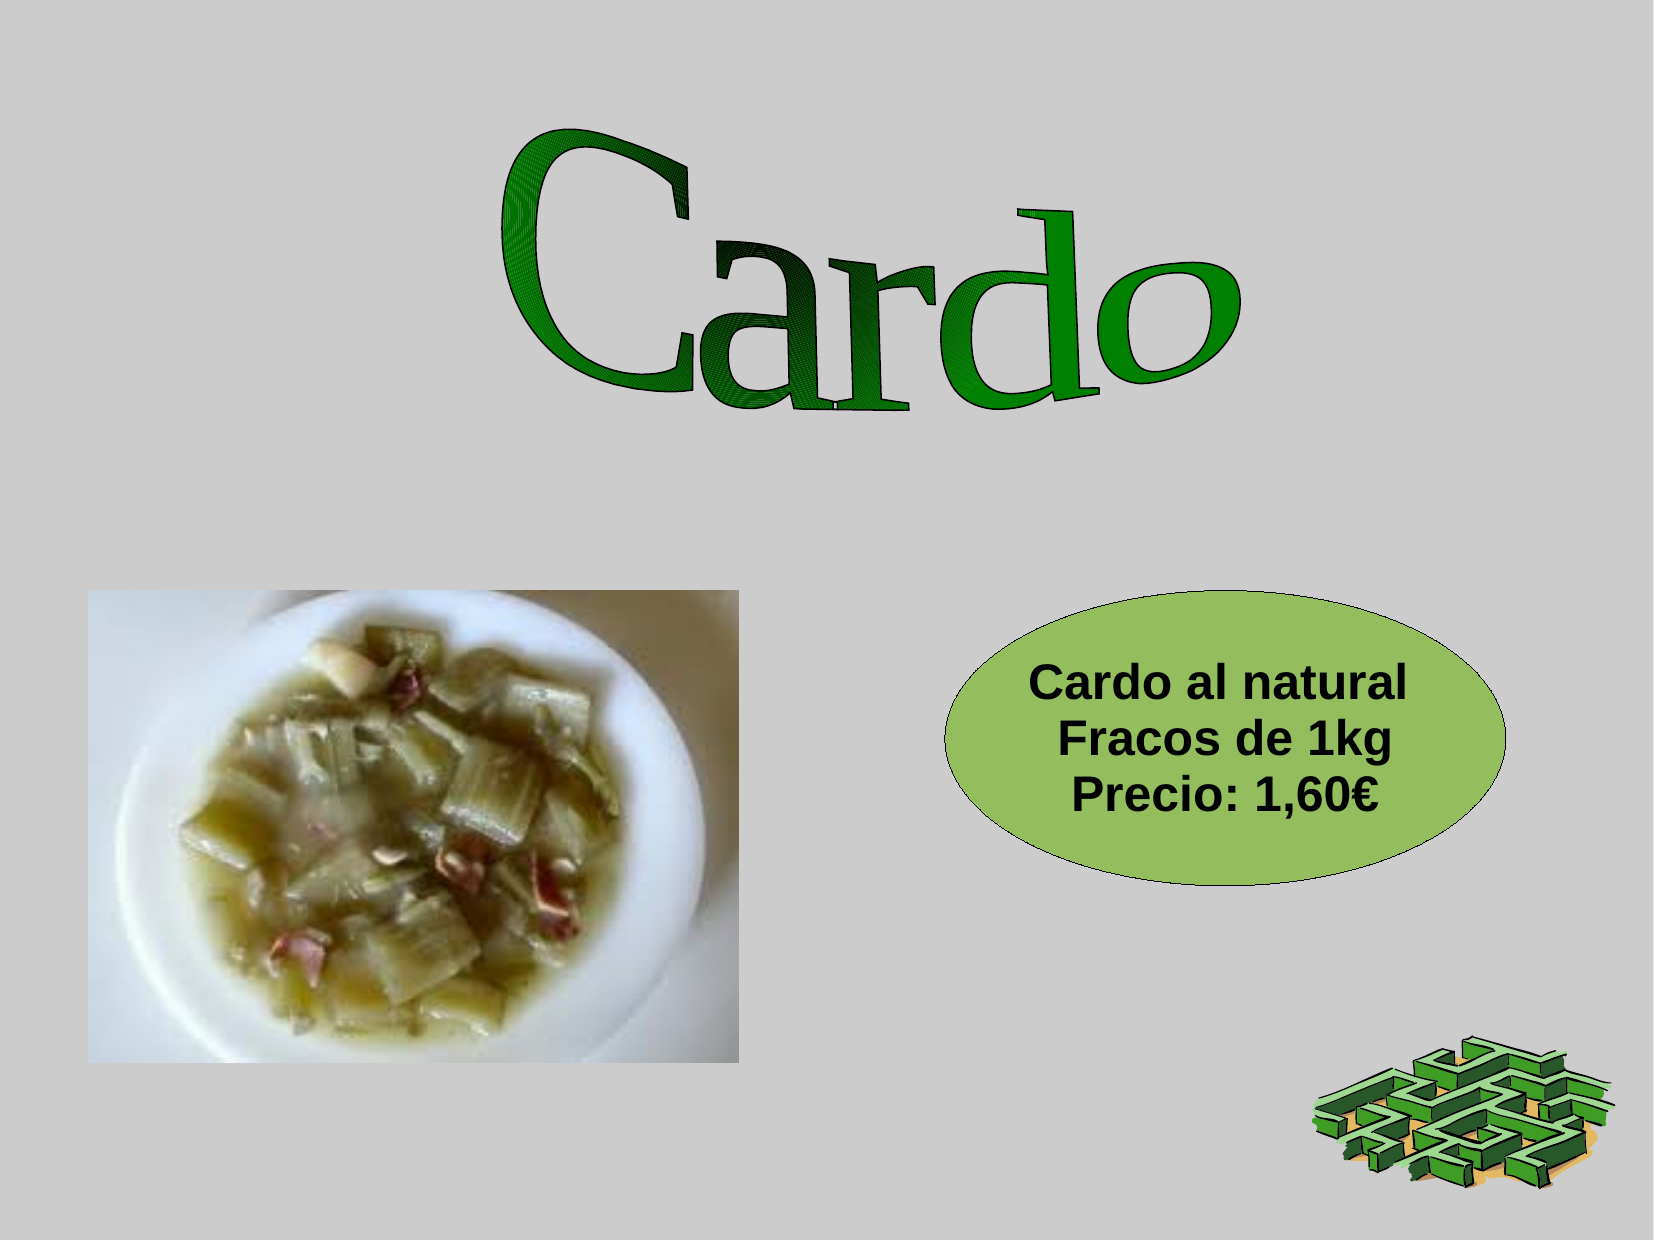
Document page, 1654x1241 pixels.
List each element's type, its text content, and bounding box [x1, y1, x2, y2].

text_box Cardo [1097, 262, 1241, 384]
text_box Cardo [501, 129, 693, 392]
text_box Cardo [940, 208, 1100, 410]
text_box Cardo al natural Fracos de 1kg Precio: 1,60€ [944, 590, 1506, 886]
text_box Cardo [700, 241, 936, 411]
picture [88, 590, 739, 1063]
